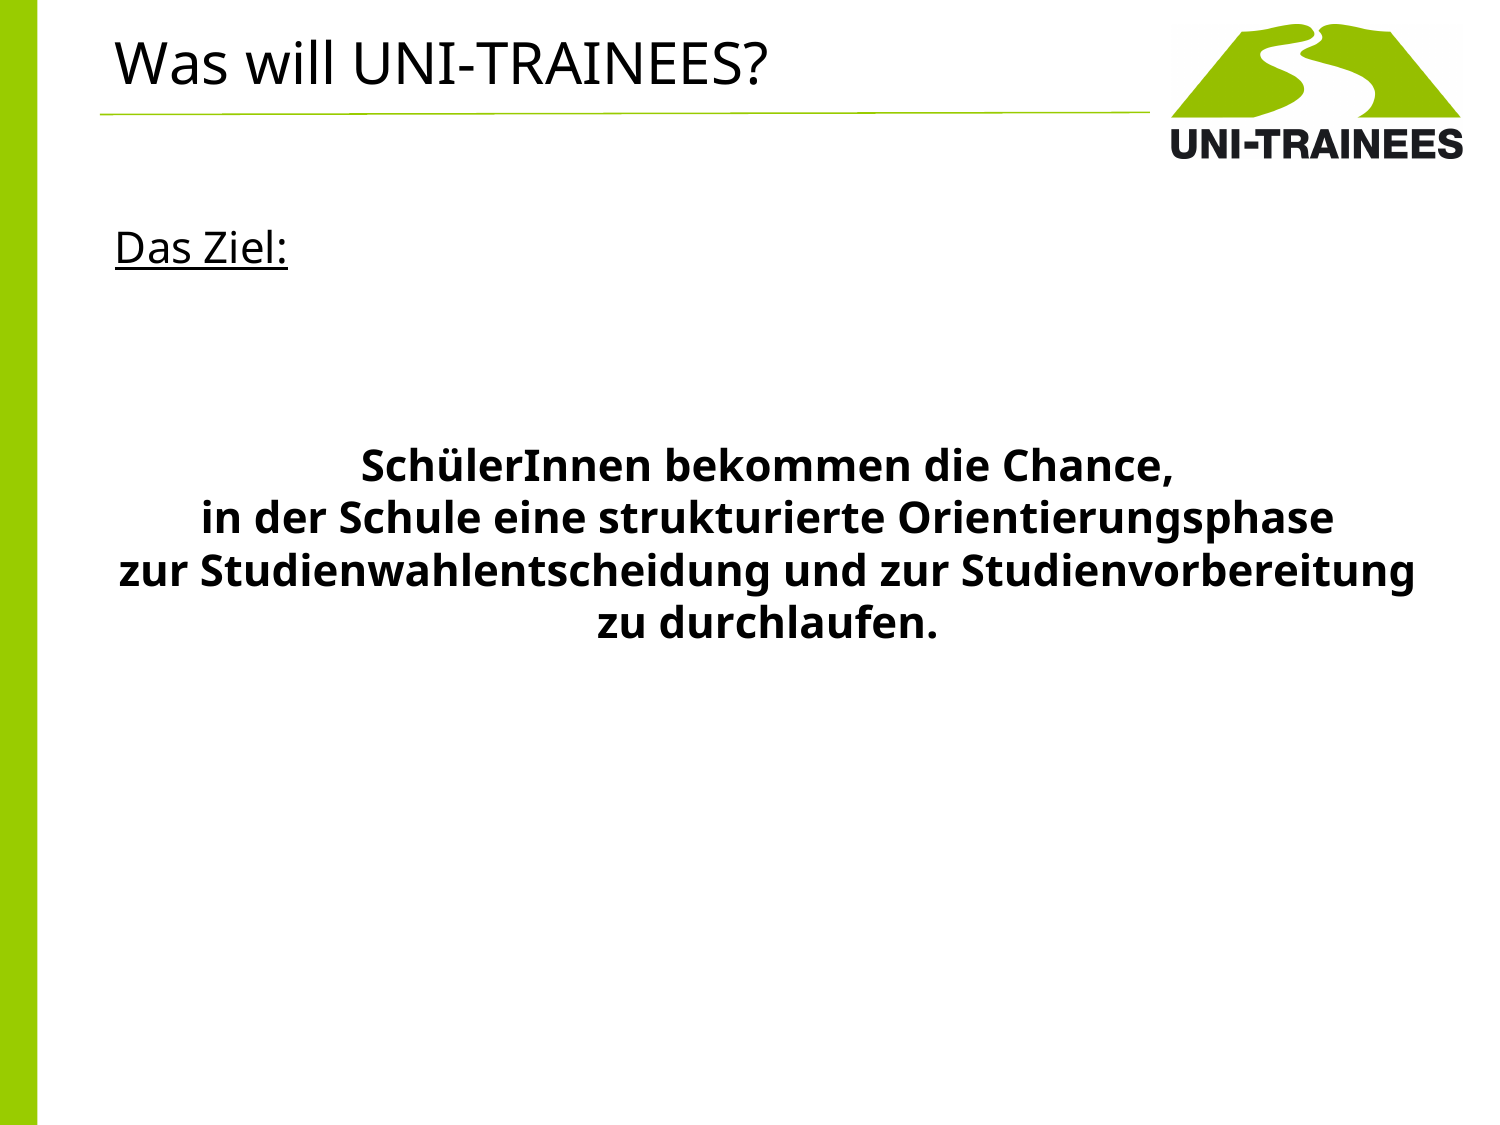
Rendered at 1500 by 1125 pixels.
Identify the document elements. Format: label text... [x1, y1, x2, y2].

picture [1171, 24, 1463, 159]
title Was will UNI-TRAINEES? [100, 10, 1152, 113]
list SchülerInnen bekommen die Chance, in der Schule eine strukturierte Orientierungsphase zur Studienwahlentscheidung und zur Studienvorbereitung zu durchlaufen. [100, 350, 1436, 965]
text_box Das Ziel: [100, 190, 1152, 303]
